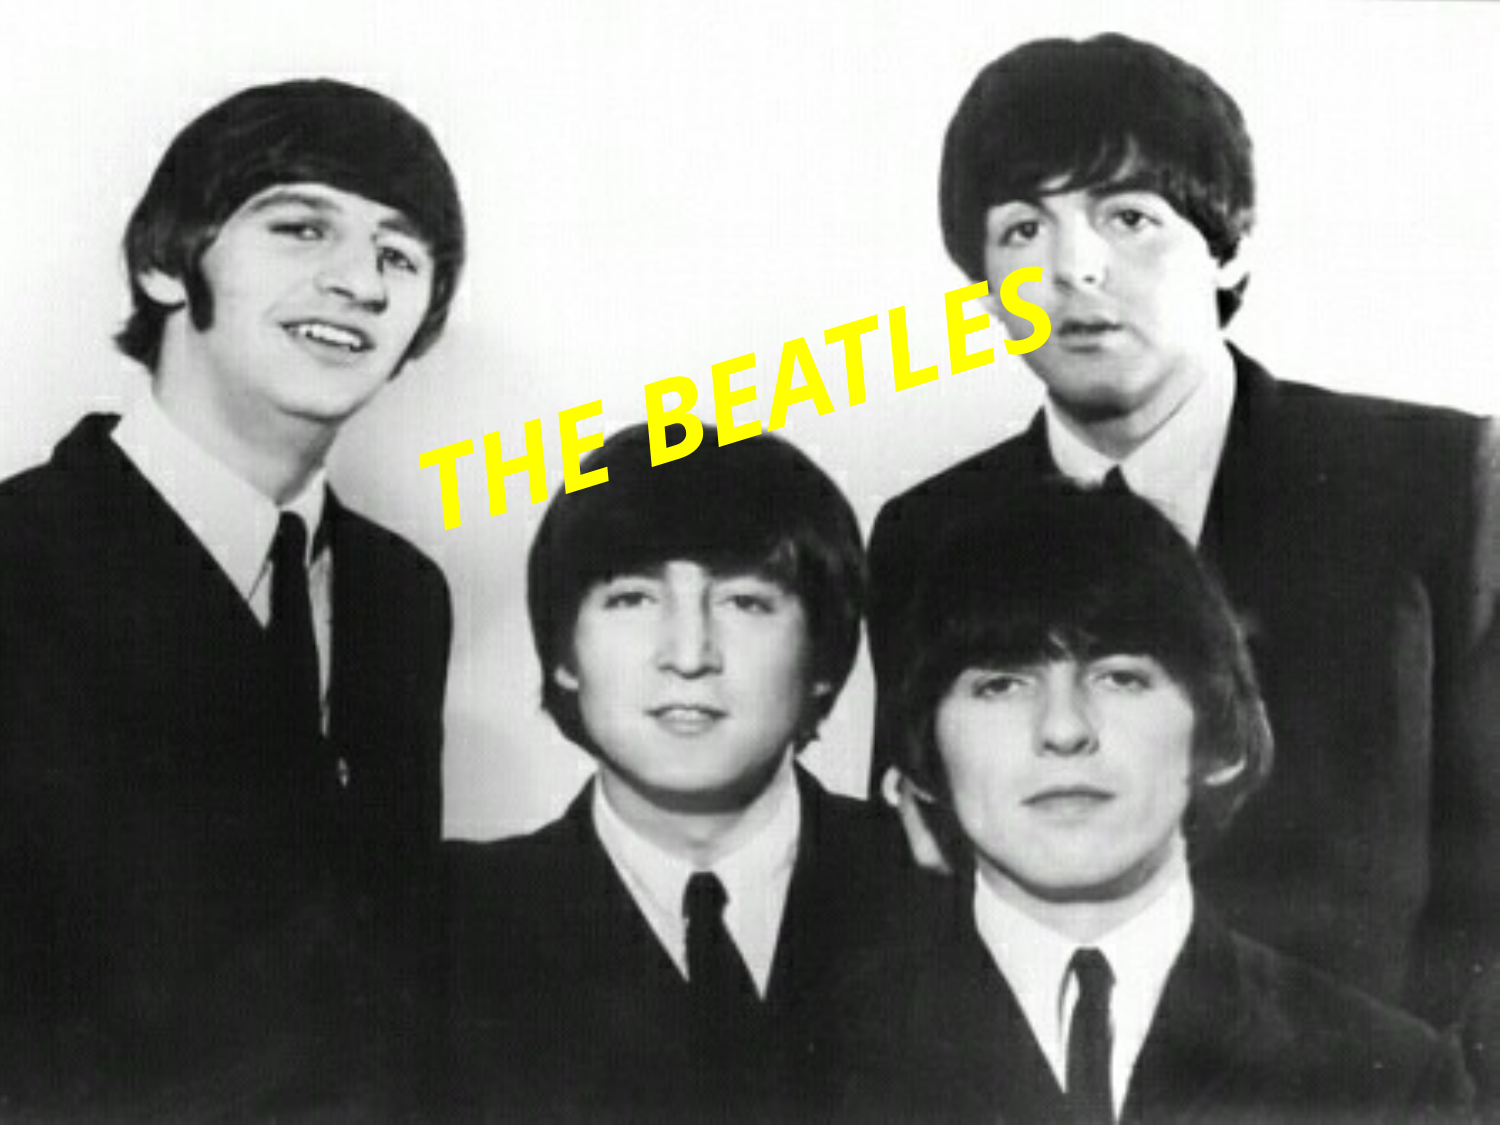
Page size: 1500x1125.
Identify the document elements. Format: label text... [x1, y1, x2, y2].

text_box THE BEATLES [70, 124, 1474, 906]
picture [0, 0, 1500, 1125]
